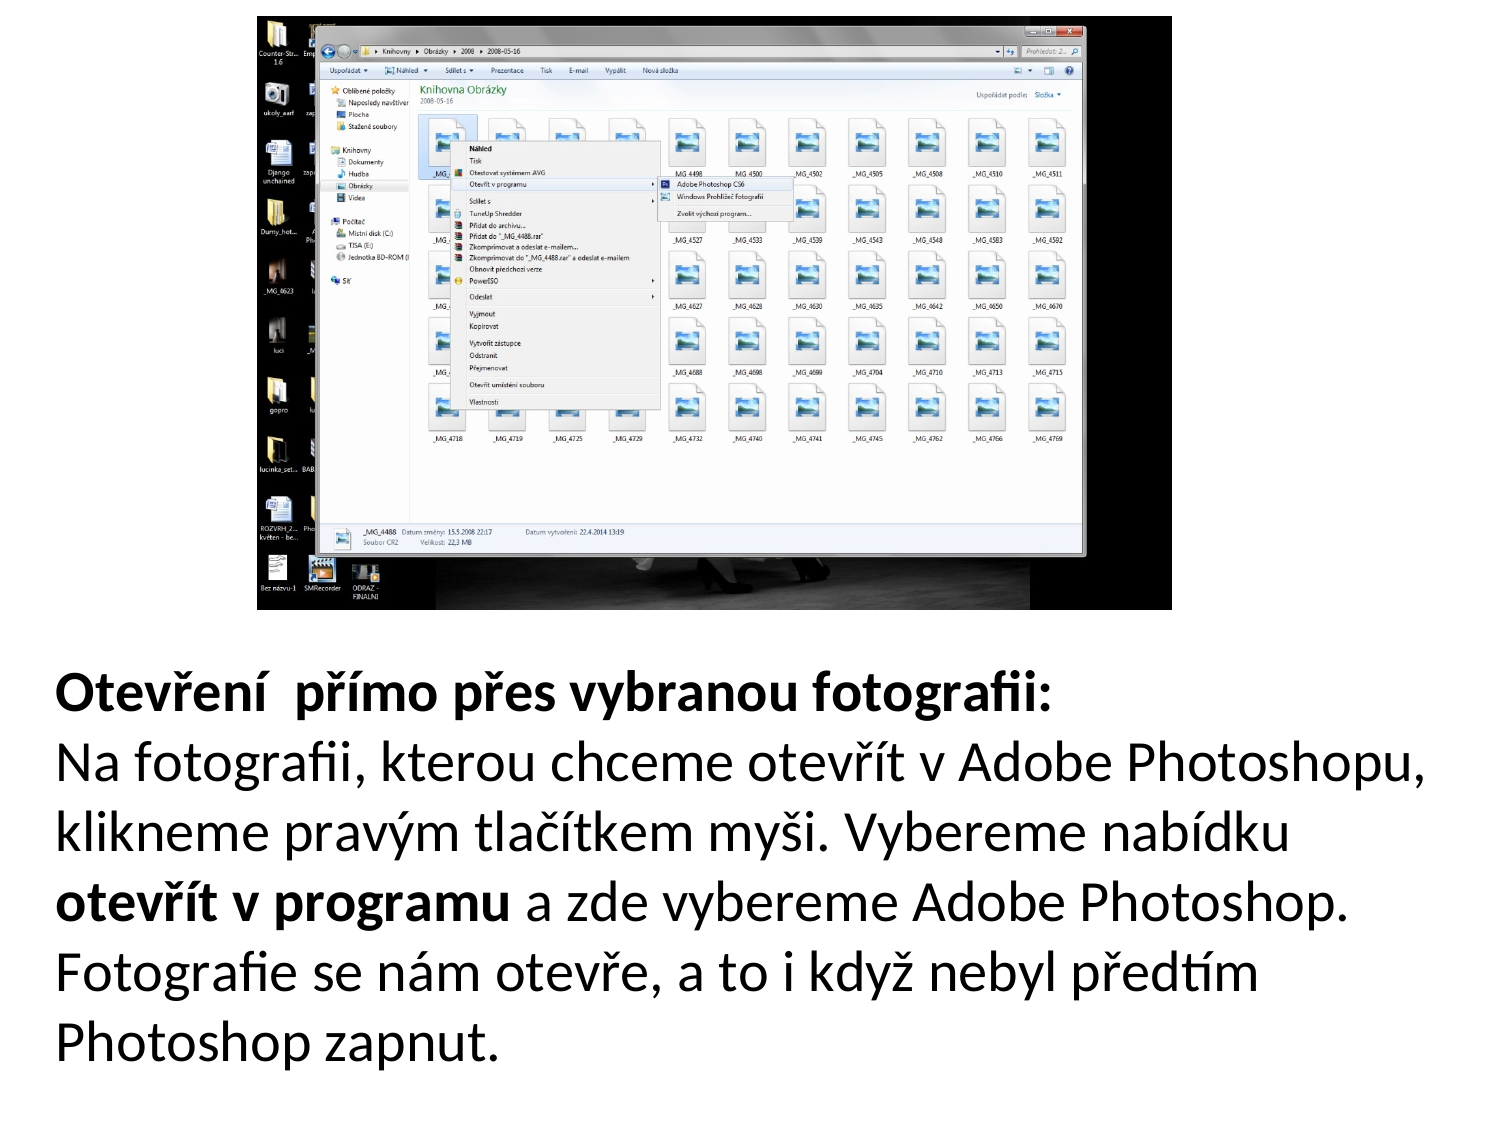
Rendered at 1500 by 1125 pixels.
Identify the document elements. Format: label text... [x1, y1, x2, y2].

picture [257, 16, 1172, 610]
text_box Otevření přímo přes vybranou fotografii: Na fotografii, kterou chceme otevřít v Adobe Photoshopu, klikneme pravým tlačítkem myši. Vybereme nabídku otevřít v programu a zde vybereme Adobe Photoshop. Fotografie se nám otevře, a to i když nebyl předtím Photoshop zapnut. [41, 645, 1483, 1081]
